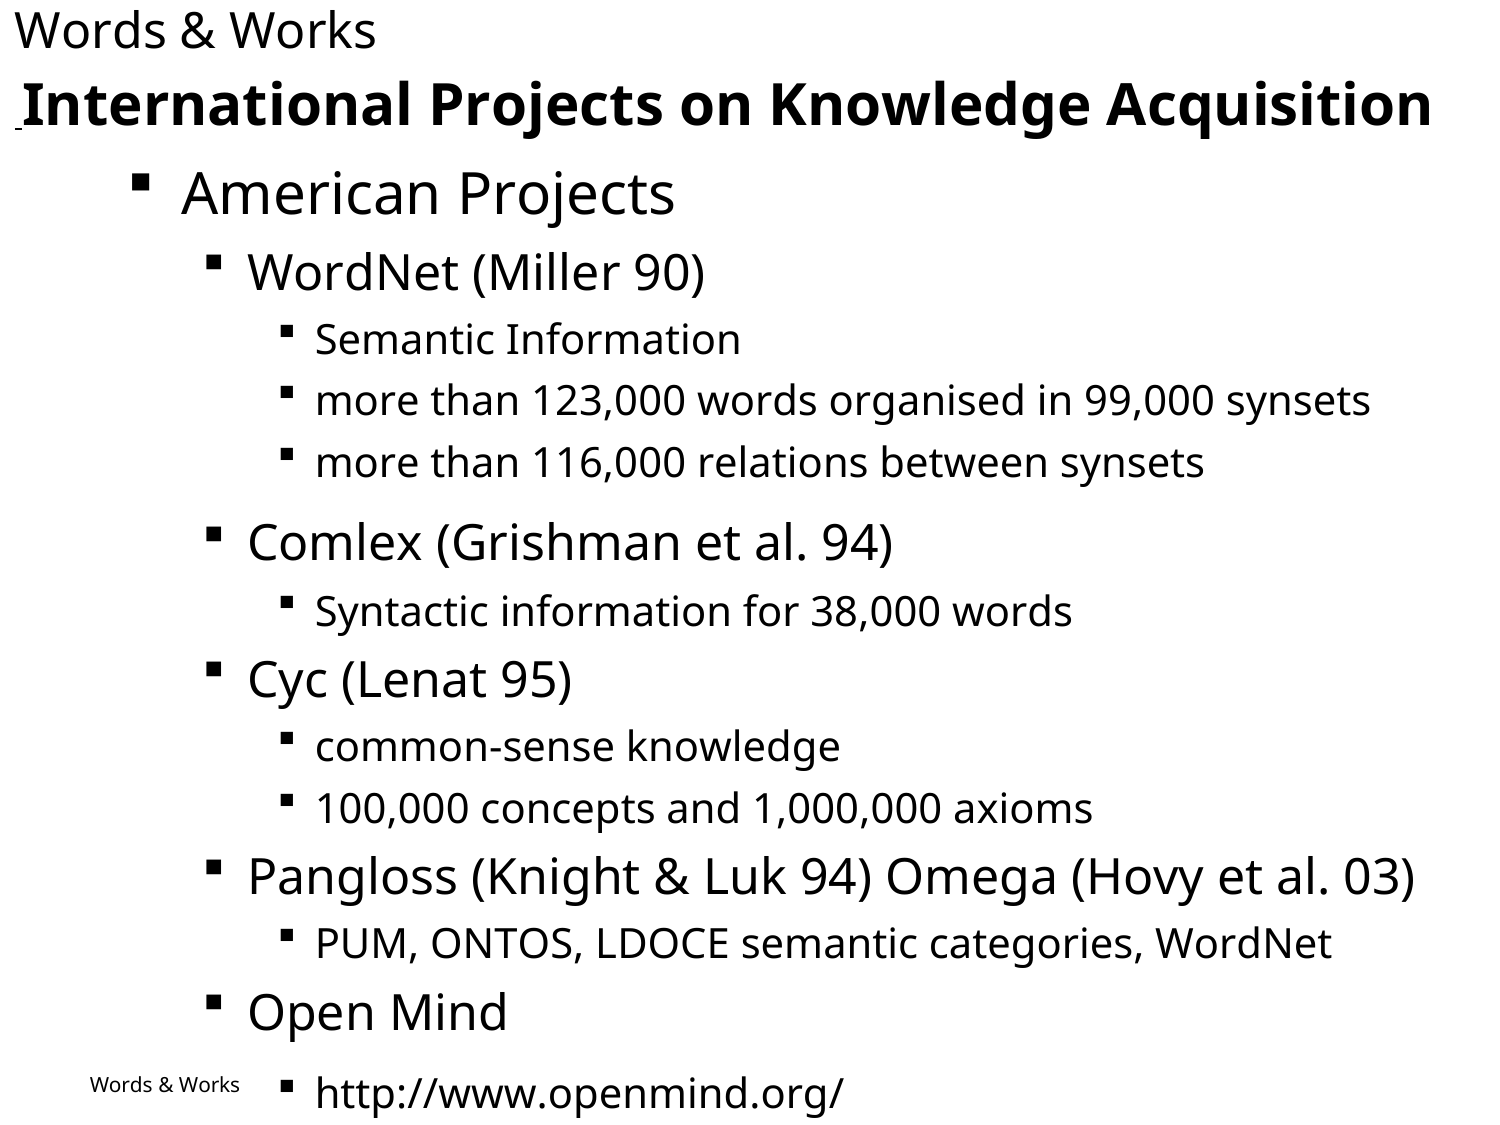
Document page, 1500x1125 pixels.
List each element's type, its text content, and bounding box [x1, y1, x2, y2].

title Words & Works International Projects on Knowledge Acquisition [0, 0, 1475, 150]
list American Projects WordNet (Miller 90) Semantic Information more than 123,000 words organised in 99,000 synsets more than 116,000 relations between synsets Comlex (Grishman et al. 94) Syntactic information for 38,000 words Cyc (Lenat 95) common-sense knowledge 100,000 concepts and 1,000,000 axioms Pangloss (Knight & Luk 94) Omega (Hovy et al. 03) PUM, ONTOS, LDOCE semantic categories, WordNet Open Mind http://www.openmind.org/ ... [112, 150, 1463, 1125]
